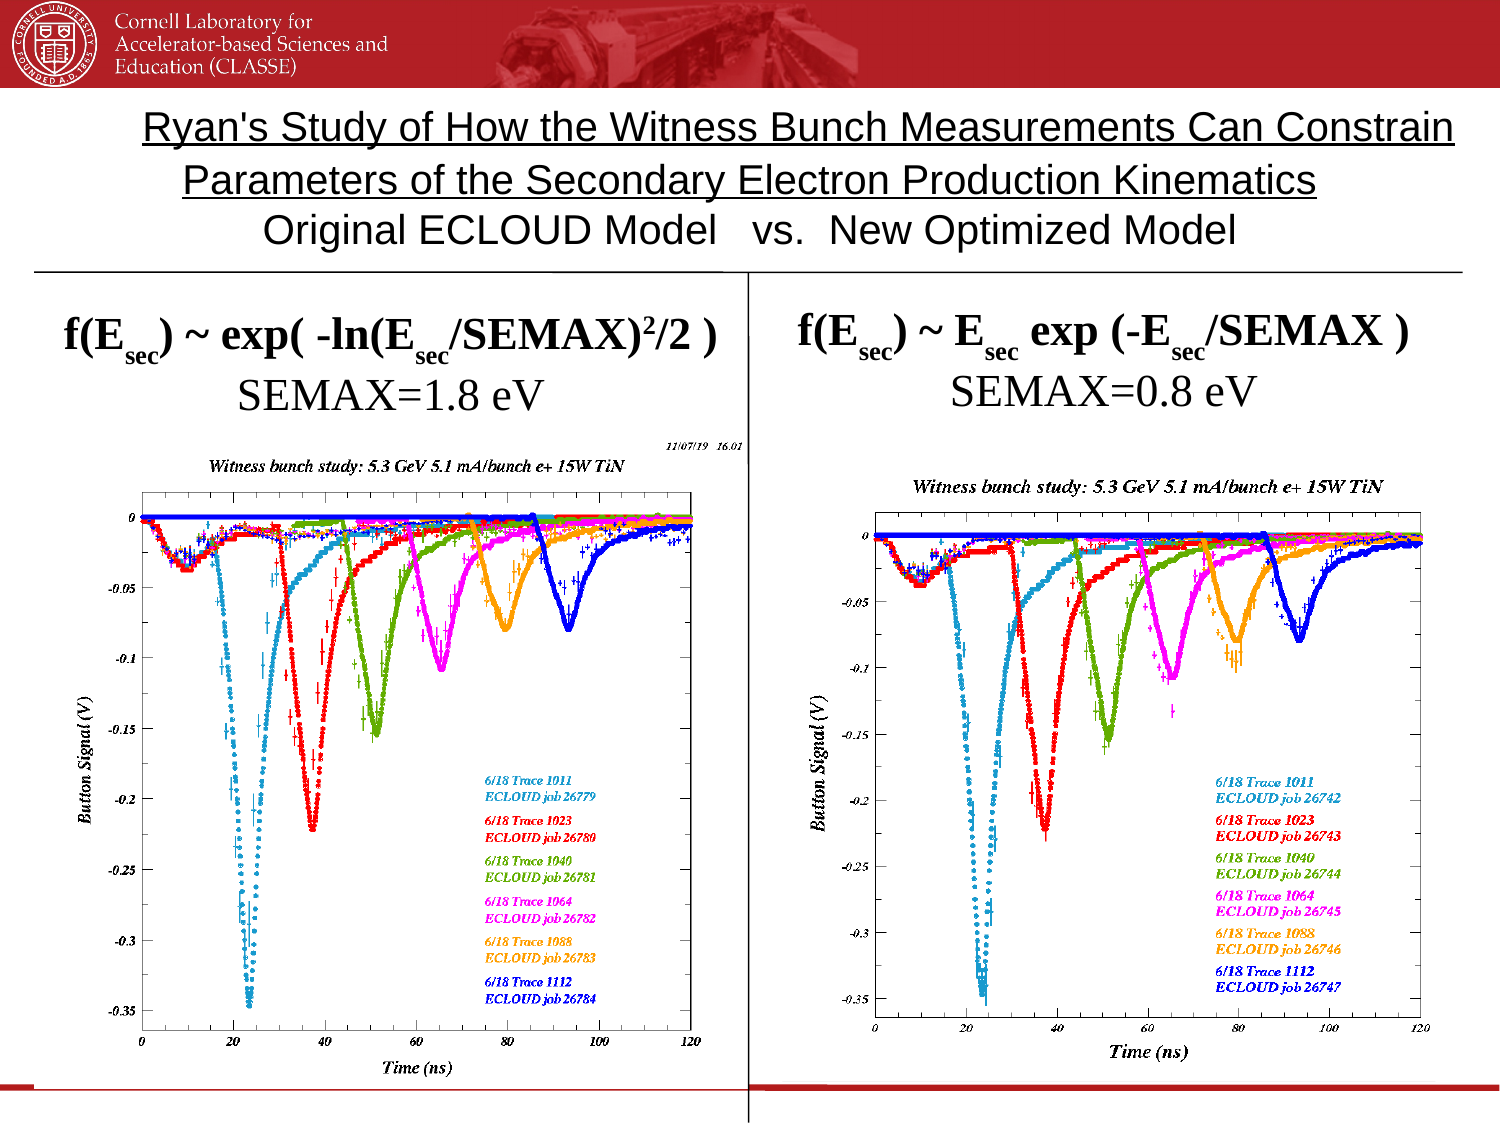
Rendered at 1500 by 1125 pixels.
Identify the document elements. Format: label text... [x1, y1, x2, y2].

picture [34, 442, 747, 1089]
picture [782, 476, 1436, 1082]
title Ryan's Study of How the Witness Bunch Measurements Can Constrain Parameters of the Secondary Electron Production Kinematics Original ECLOUD Model vs. New Optimized Model [0, 75, 1500, 261]
picture [0, 0, 1065, 75]
text_box f(Esec) ~ Esec exp (-Esec/SEMAX ) SEMAX=0.8 eV [782, 302, 1426, 413]
text_box f(Esec) ~ exp( -ln(Esec/SEMAX)2/2 ) SEMAX=1.8 eV [33, 305, 747, 418]
